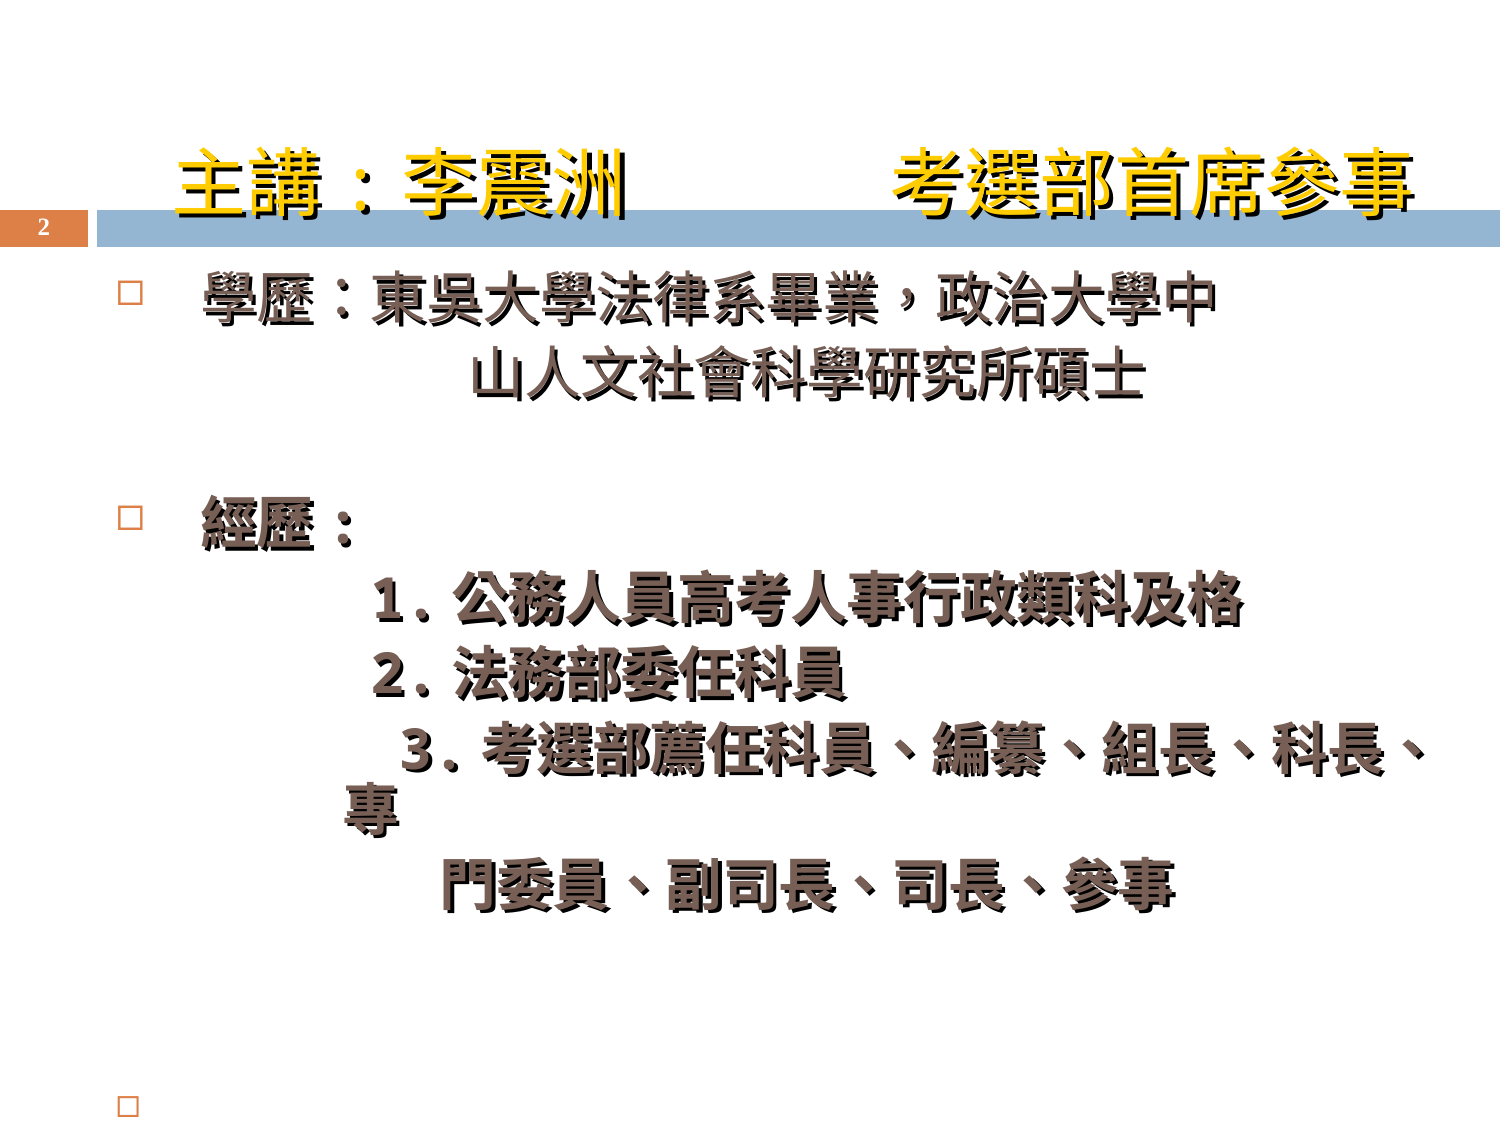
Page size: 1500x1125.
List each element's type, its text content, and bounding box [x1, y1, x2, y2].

text_box 1 [0, 208, 88, 249]
title 主講:李震洲 考選部首席參事 [100, 37, 1438, 201]
list 學歷：東吳大學法律系畢業，政治大學中 山人文社會科學研究所碩士 經歷: 1.公務人員高考人事行政類科及格 2.法務部委任科員 3.考選部薦任科員、編纂、組長、科長、專 門委員、副司長、司長、參事 [100, 262, 1438, 1000]
